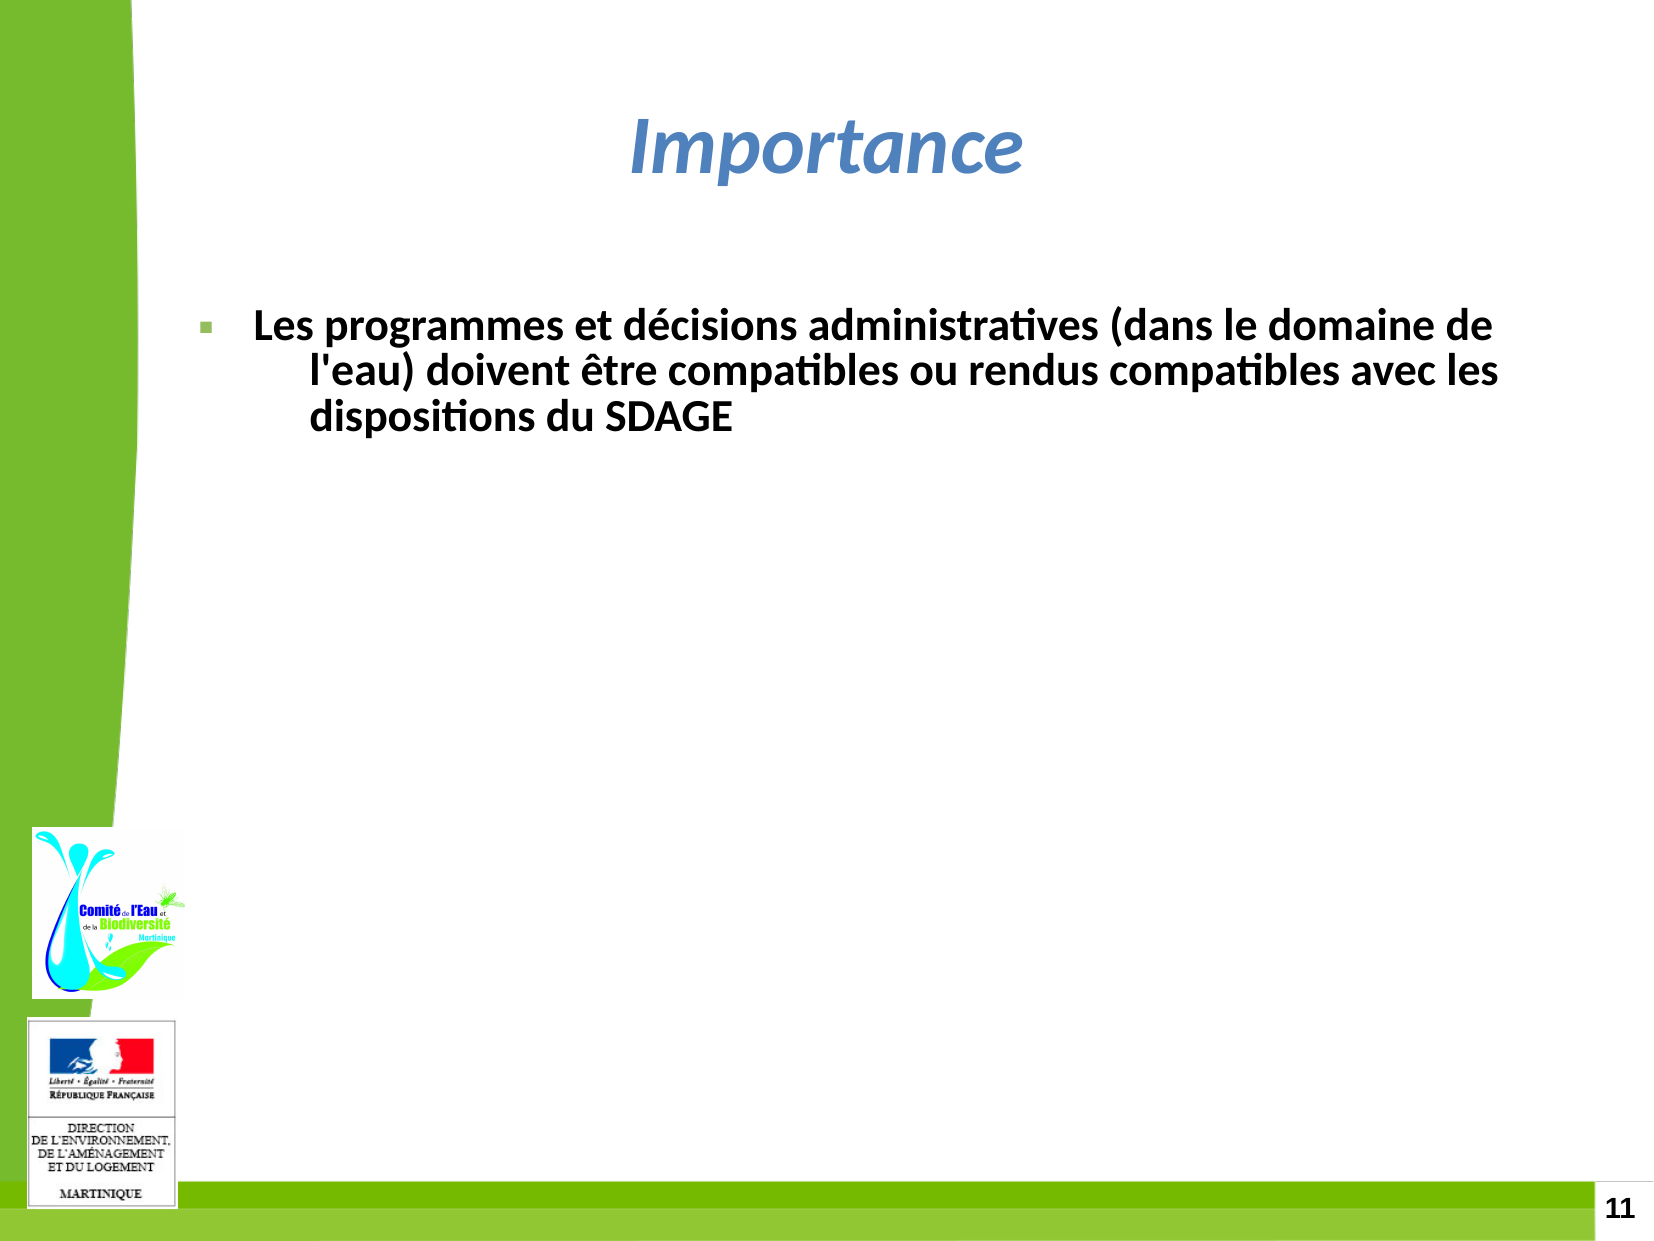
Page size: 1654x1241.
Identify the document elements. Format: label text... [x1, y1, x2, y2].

list Les programmes et décisions administratives (dans le domaine de l'eau) doivent être compatibles ou rendus compatibles avec les dispositions du SDAGE [182, 218, 1512, 1042]
title Importance [82, 49, 1571, 257]
picture [0, 0, 1654, 1241]
